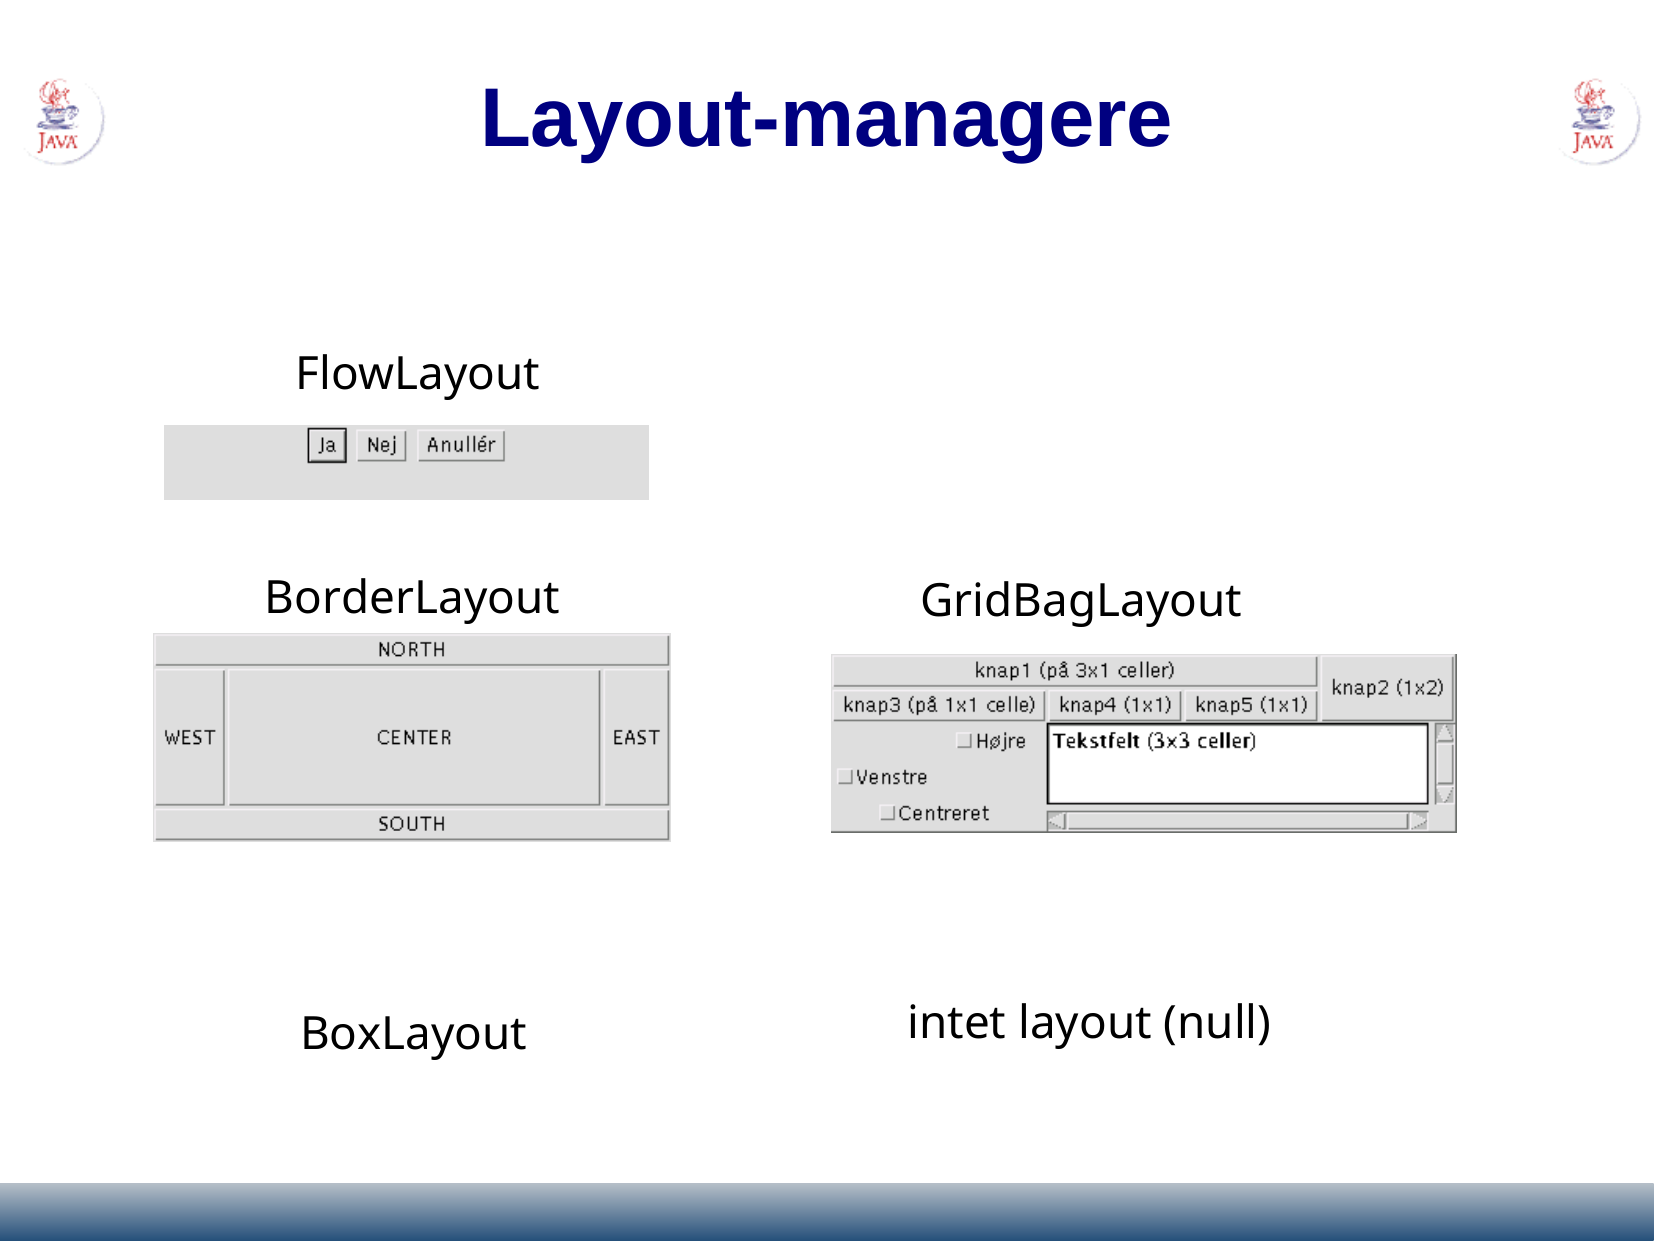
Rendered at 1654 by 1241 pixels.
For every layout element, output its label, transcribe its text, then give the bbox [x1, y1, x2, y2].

text_box intet layout (null) [907, 989, 1269, 1042]
picture [1549, 71, 1645, 169]
picture [153, 633, 671, 842]
text_box GridBagLayout [920, 567, 1234, 621]
picture [10, 71, 105, 169]
text_box BorderLayout [264, 564, 551, 618]
picture [164, 425, 649, 500]
text_box BoxLayout [299, 1000, 522, 1053]
text_box FlowLayout [295, 340, 541, 393]
picture [831, 654, 1457, 833]
title Layout-managere [105, 14, 1549, 222]
